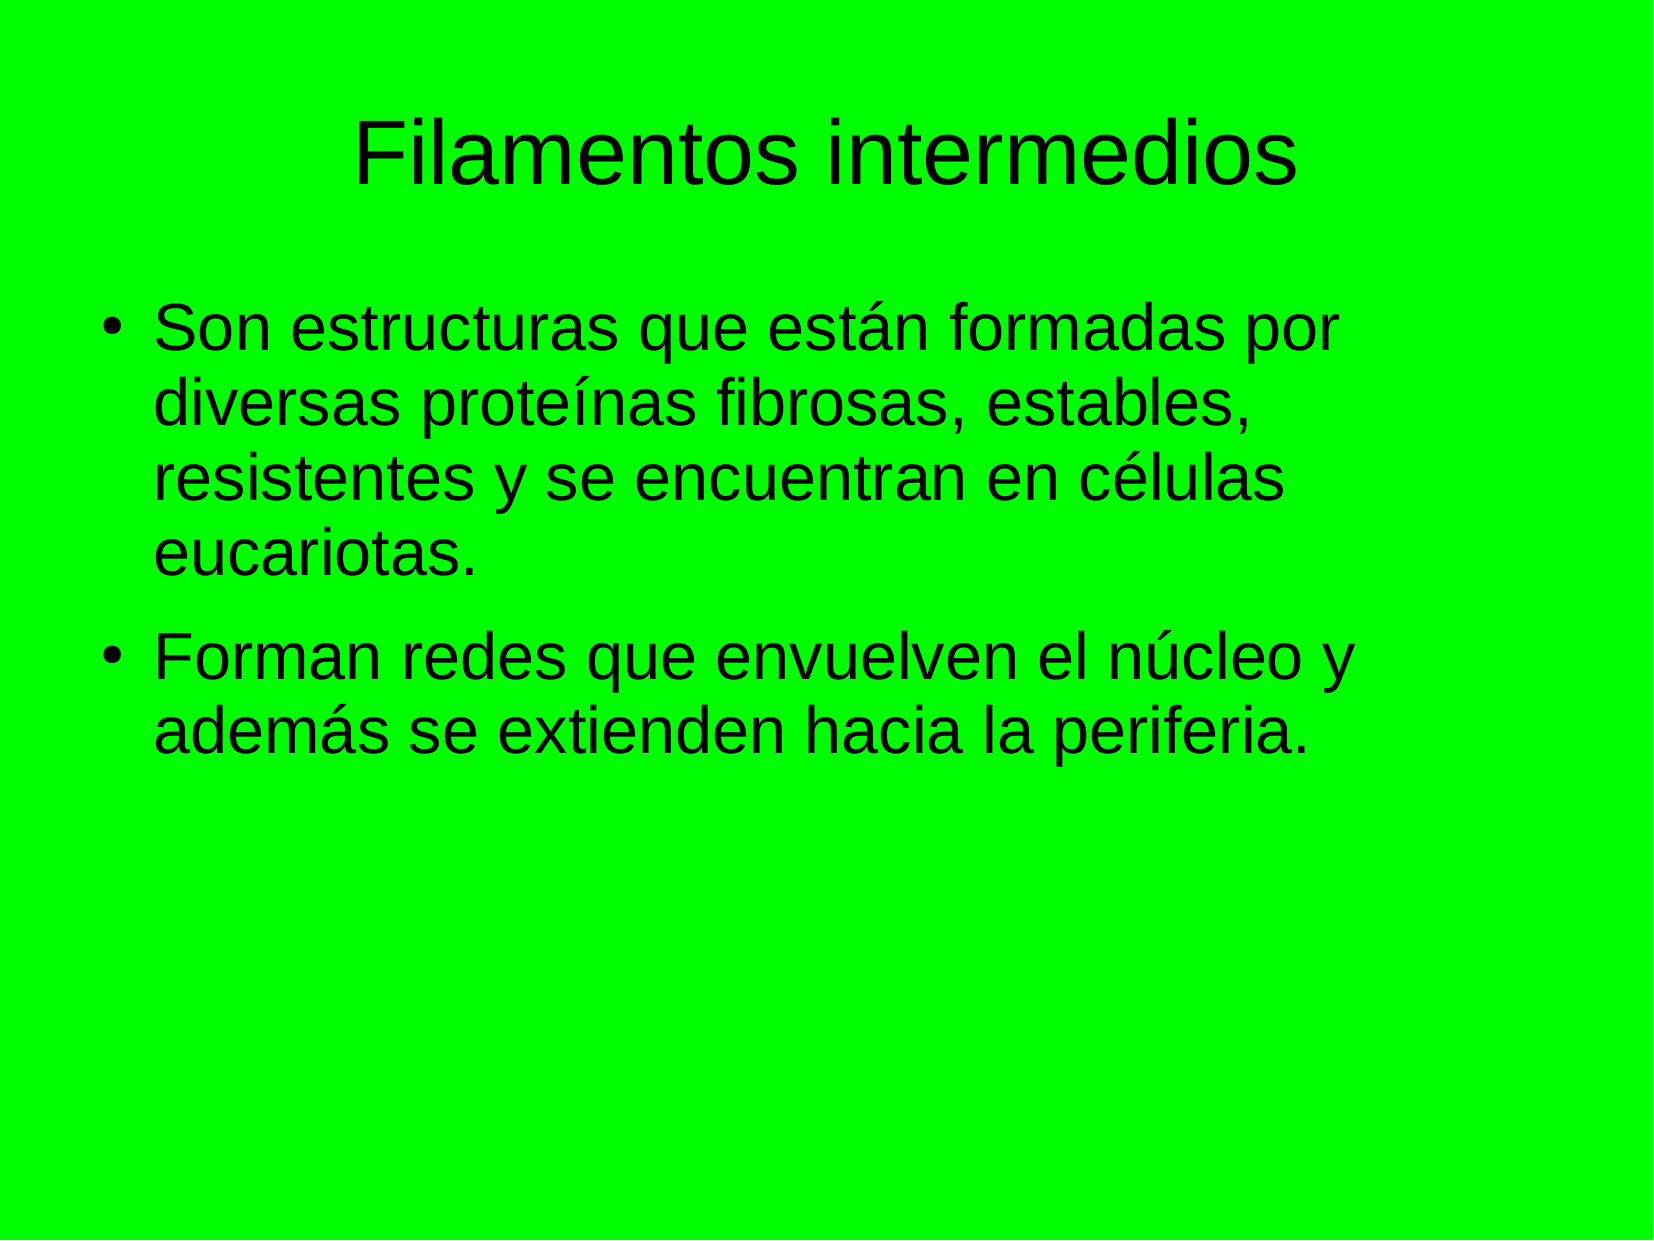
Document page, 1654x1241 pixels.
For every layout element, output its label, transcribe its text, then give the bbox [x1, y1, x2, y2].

list Son estructuras que están formadas por diversas proteínas fibrosas, estables, resistentes y se encuentran en células eucariotas. Forman redes que envuelven el núcleo y además se extienden hacia la periferia. [82, 290, 1571, 1109]
title Filamentos intermedios [82, 49, 1571, 257]
